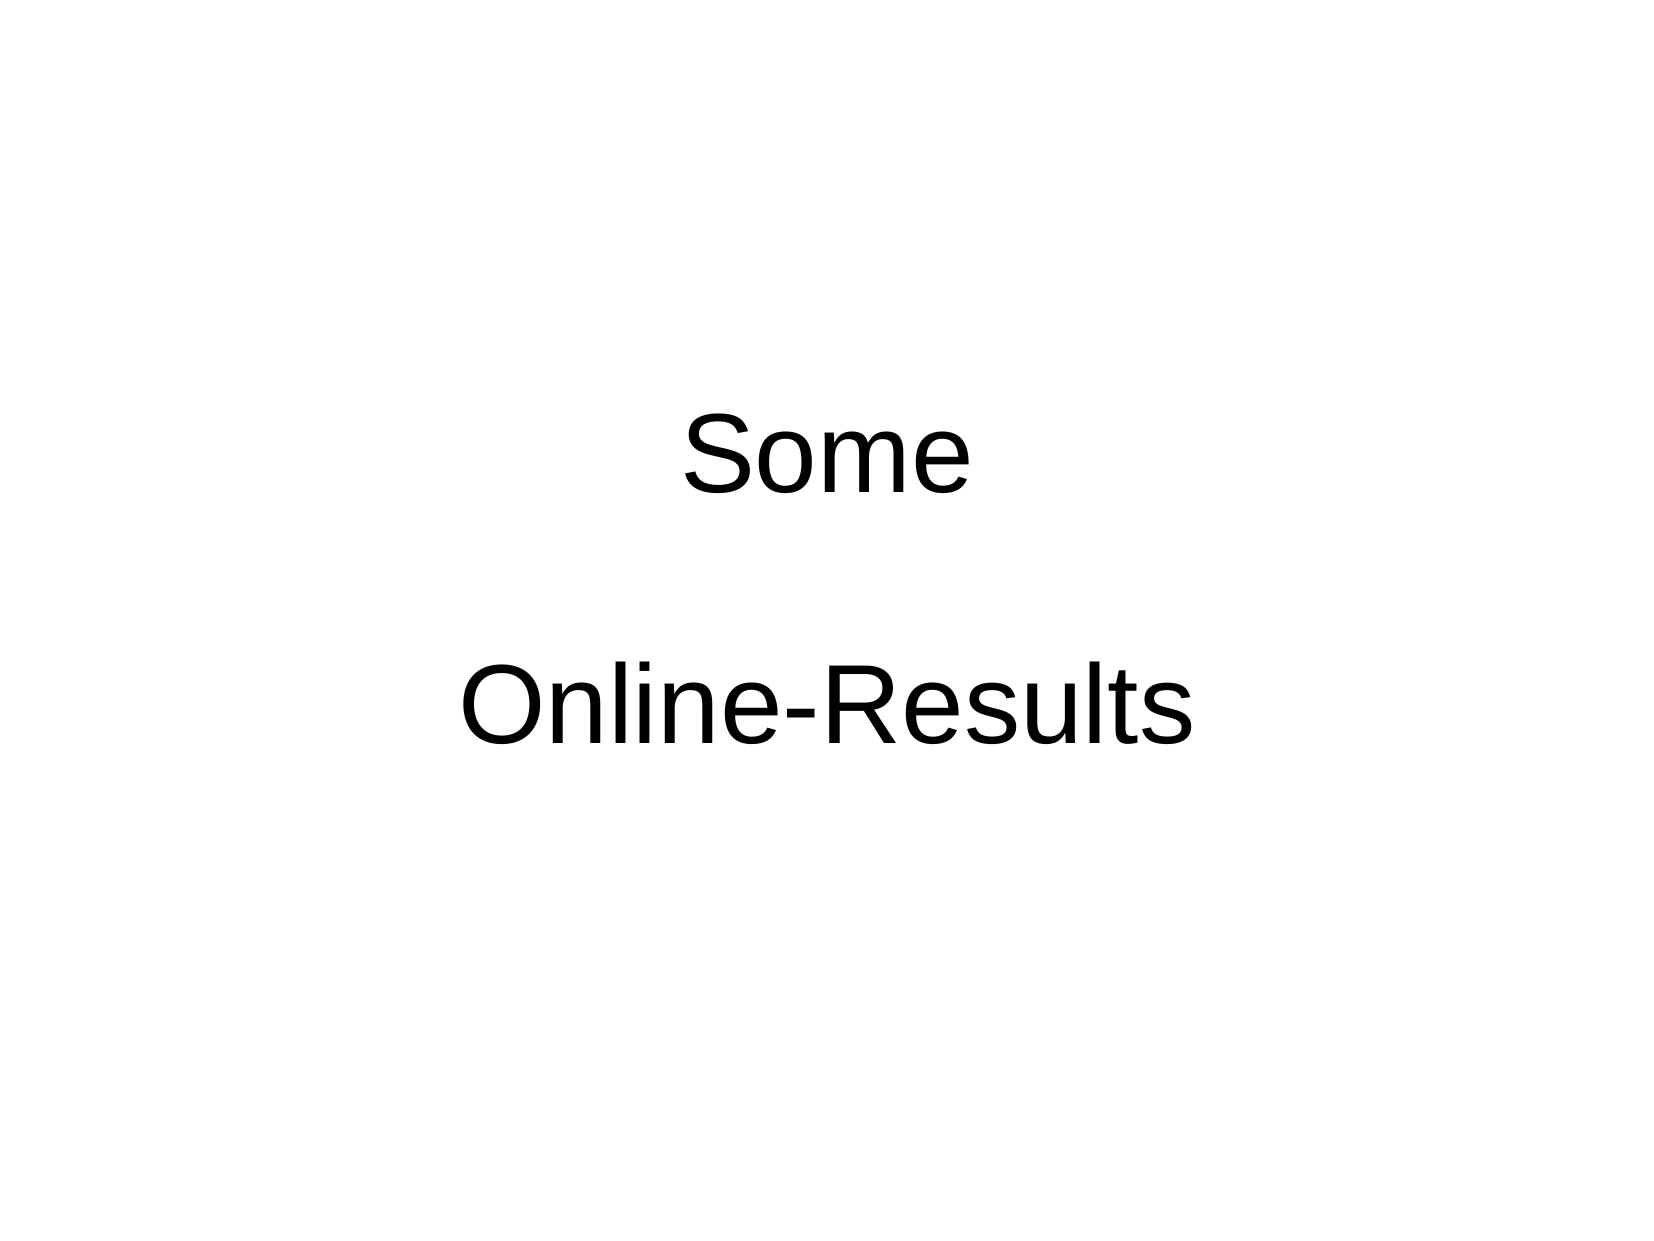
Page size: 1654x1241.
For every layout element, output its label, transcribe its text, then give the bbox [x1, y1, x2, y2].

text_box Some Online-Results [82, 49, 1571, 1109]
